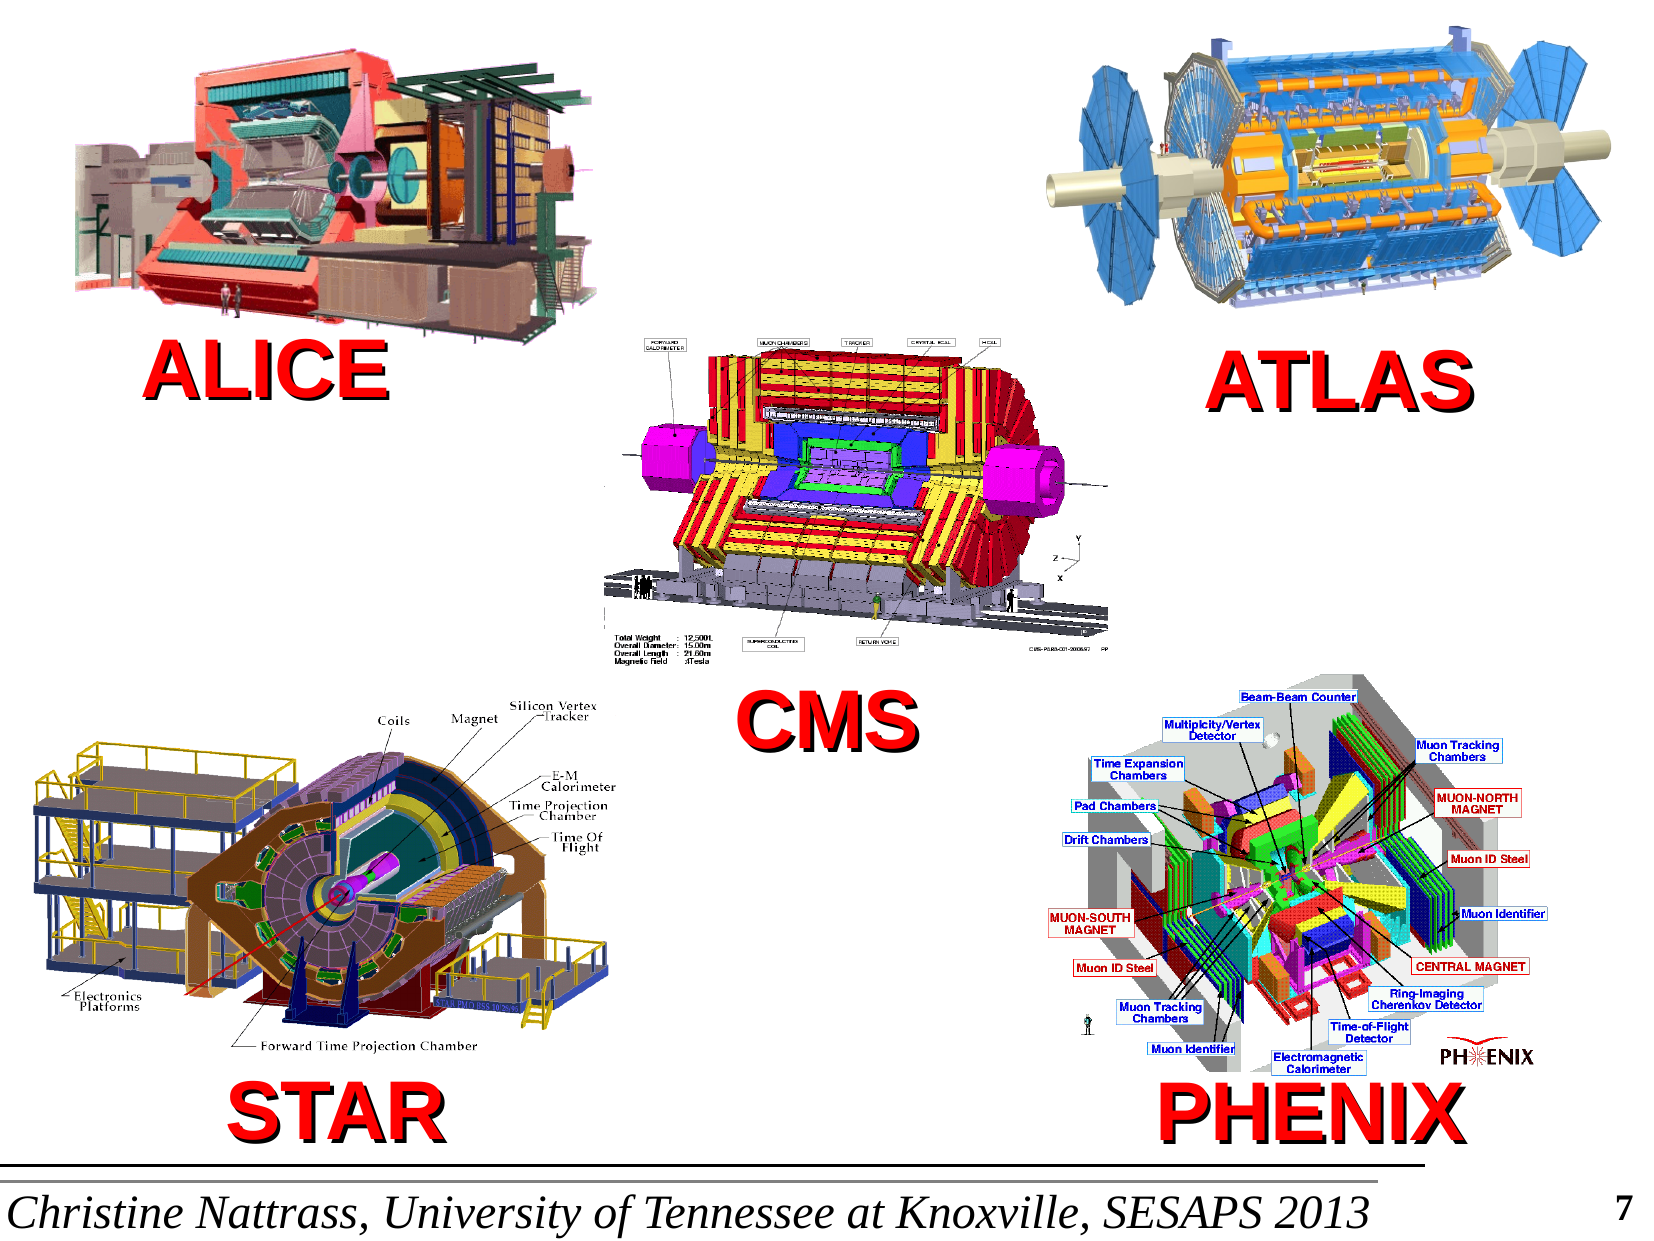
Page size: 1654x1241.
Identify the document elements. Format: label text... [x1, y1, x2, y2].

text_box STAR [210, 1056, 497, 1166]
picture [15, 0, 1621, 1087]
text_box PHENIX [1140, 1057, 1516, 1167]
text_box ALICE [125, 314, 555, 491]
text_box CMS [720, 666, 1099, 775]
text_box ATLAS [1162, 325, 1516, 434]
